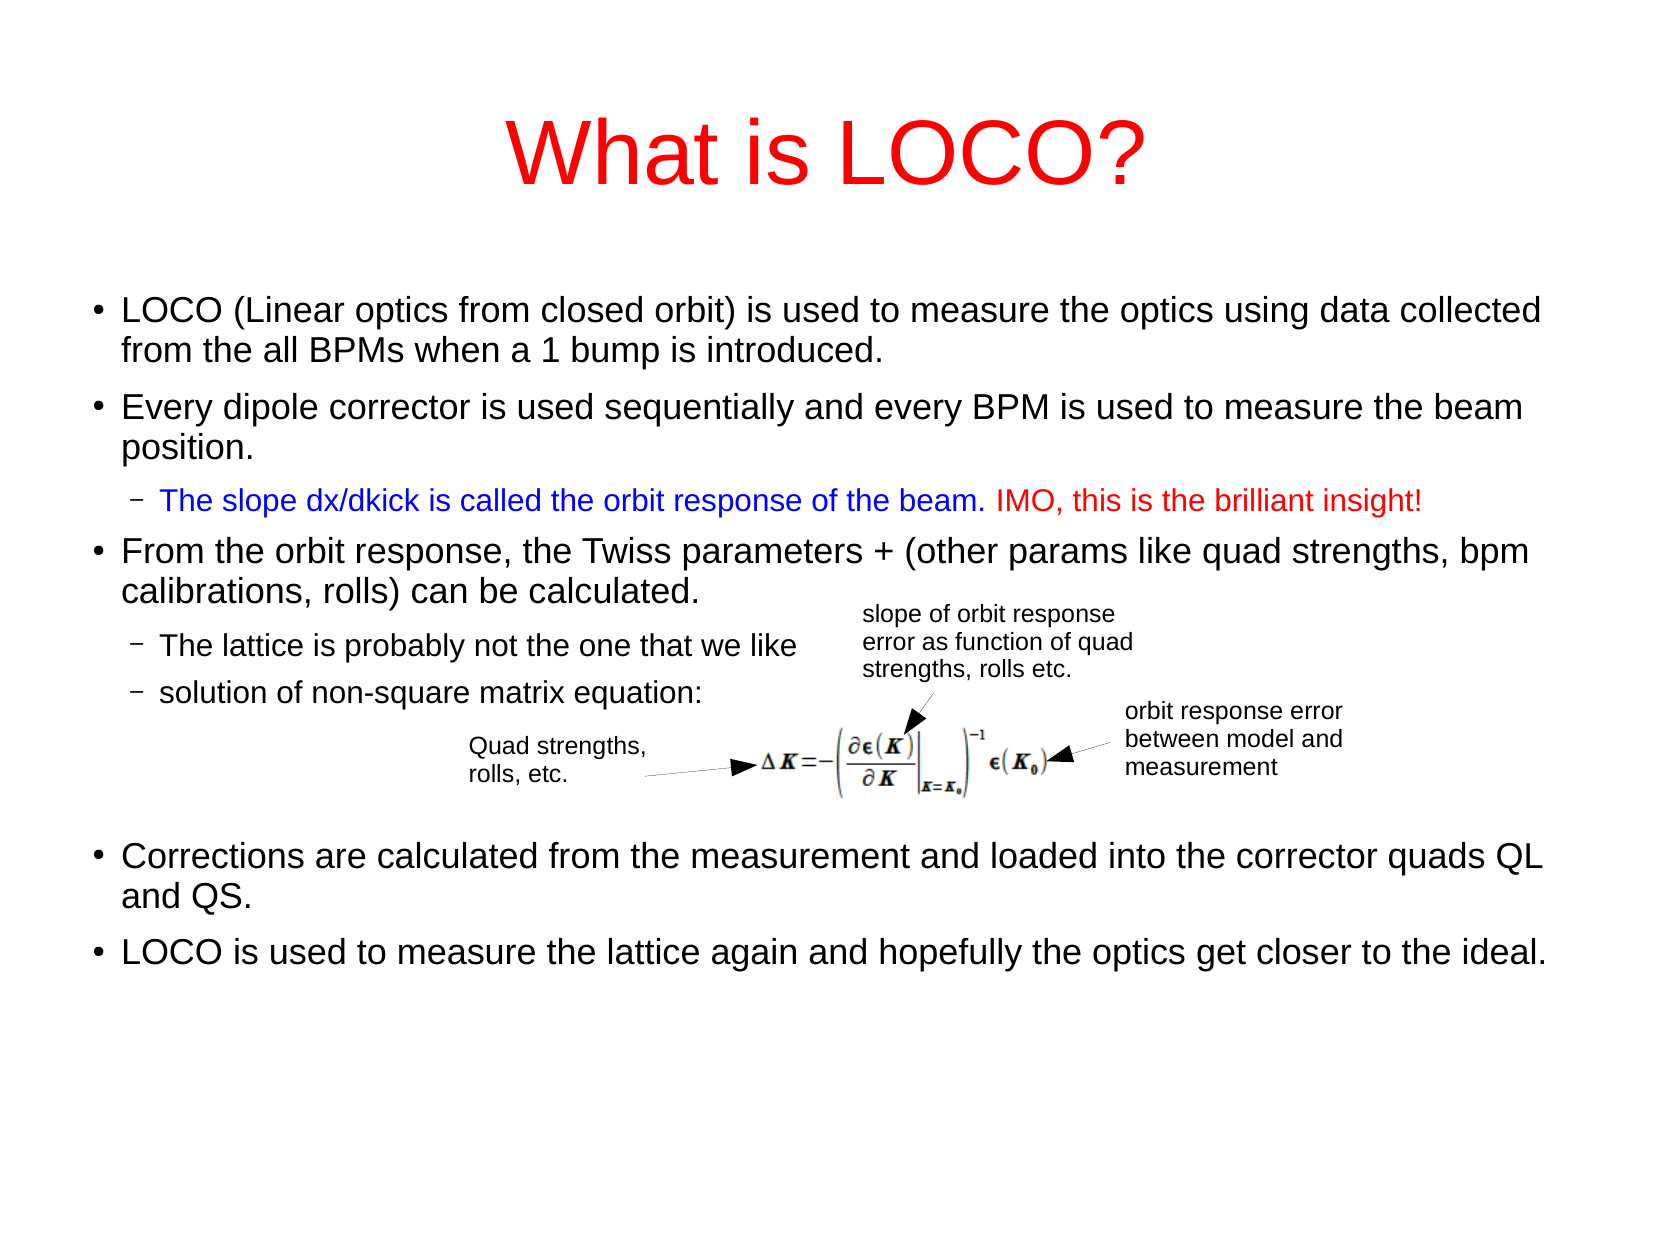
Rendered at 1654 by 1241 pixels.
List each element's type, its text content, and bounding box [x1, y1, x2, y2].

list LOCO (Linear optics from closed orbit) is used to measure the optics using data collected from the all BPMs when a 1 bump is introduced. Every dipole corrector is used sequentially and every BPM is used to measure the beam position. The slope dx/dkick is called the orbit response of the beam. IMO, this is the brilliant insight! From the orbit response, the Twiss parameters + (other params like quad strengths, bpm calibrations, rolls) can be calculated. The lattice is probably not the one that we like solution of non-square matrix equation: Corrections are calculated from the measurement and loaded into the corrector quads QL and QS. LOCO is used to measure the lattice again and hopefully the optics get closer to the ideal. [82, 290, 1571, 1010]
text_box slope of orbit response error as function of quad strengths, rolls etc. [847, 591, 1182, 691]
picture [742, 723, 1059, 807]
text_box Quad strengths, rolls, etc. [453, 724, 687, 796]
text_box orbit response error between model and measurement [1110, 689, 1426, 788]
title What is LOCO? [82, 49, 1571, 257]
